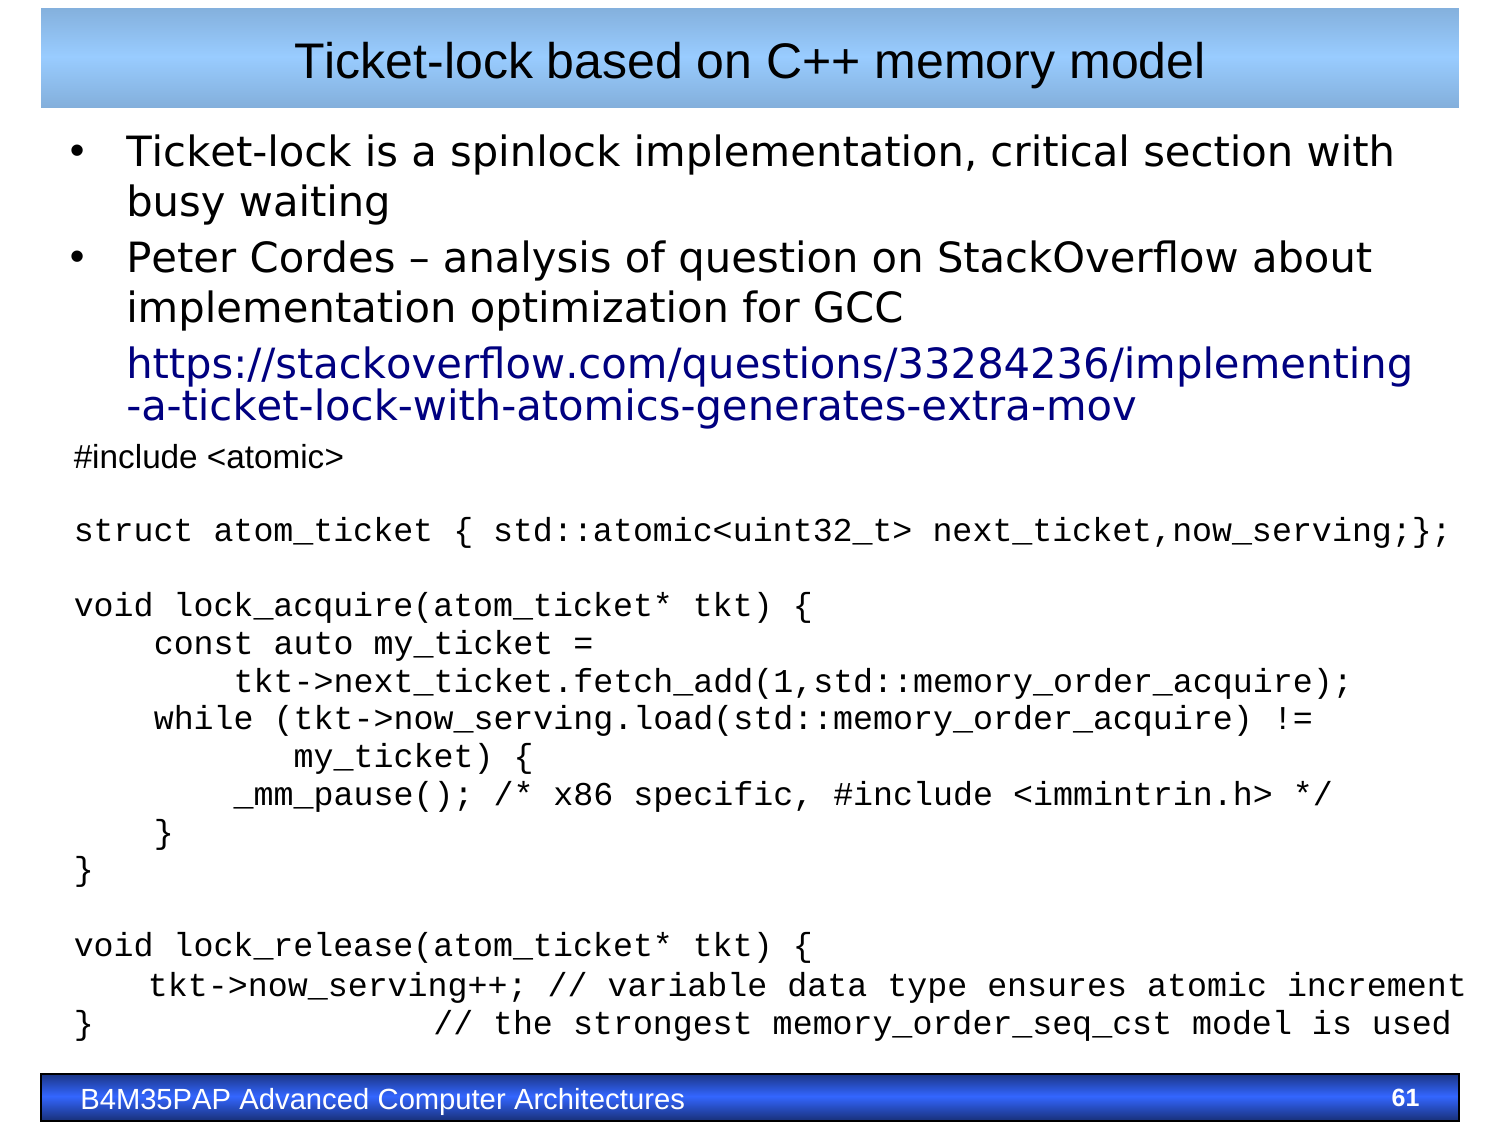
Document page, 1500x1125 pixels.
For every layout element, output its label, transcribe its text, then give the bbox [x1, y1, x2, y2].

text_box #include <atomic> struct atom_ticket { std::atomic<uint32_t> next_ticket,now_serving;}; void lock_acquire(atom_ticket* tkt) { const auto my_ticket = tkt->next_ticket.fetch_add(1,std::memory_order_acquire); while (tkt->now_serving.load(std::memory_order_acquire) != my_ticket) { _mm_pause(); /* x86 specific, #include <immintrin.h> */ } } void lock_release(atom_ticket* tkt) { tkt->now_serving++; // variable data type ensures atomic increment } // the strongest memory_order_seq_cst model is used [59, 431, 1492, 1090]
list Ticket-lock is a spinlock implementation, critical section with busy waiting Peter Cordes – analysis of question on StackOverflow about implementation optimization for GCC https://stackoverflow.com/questions/33284236/implementing-a-ticket-lock-with-atomics-generates-extra-mov [55, 117, 1433, 410]
title Ticket-lock based on C++ memory model [41, 8, 1459, 108]
